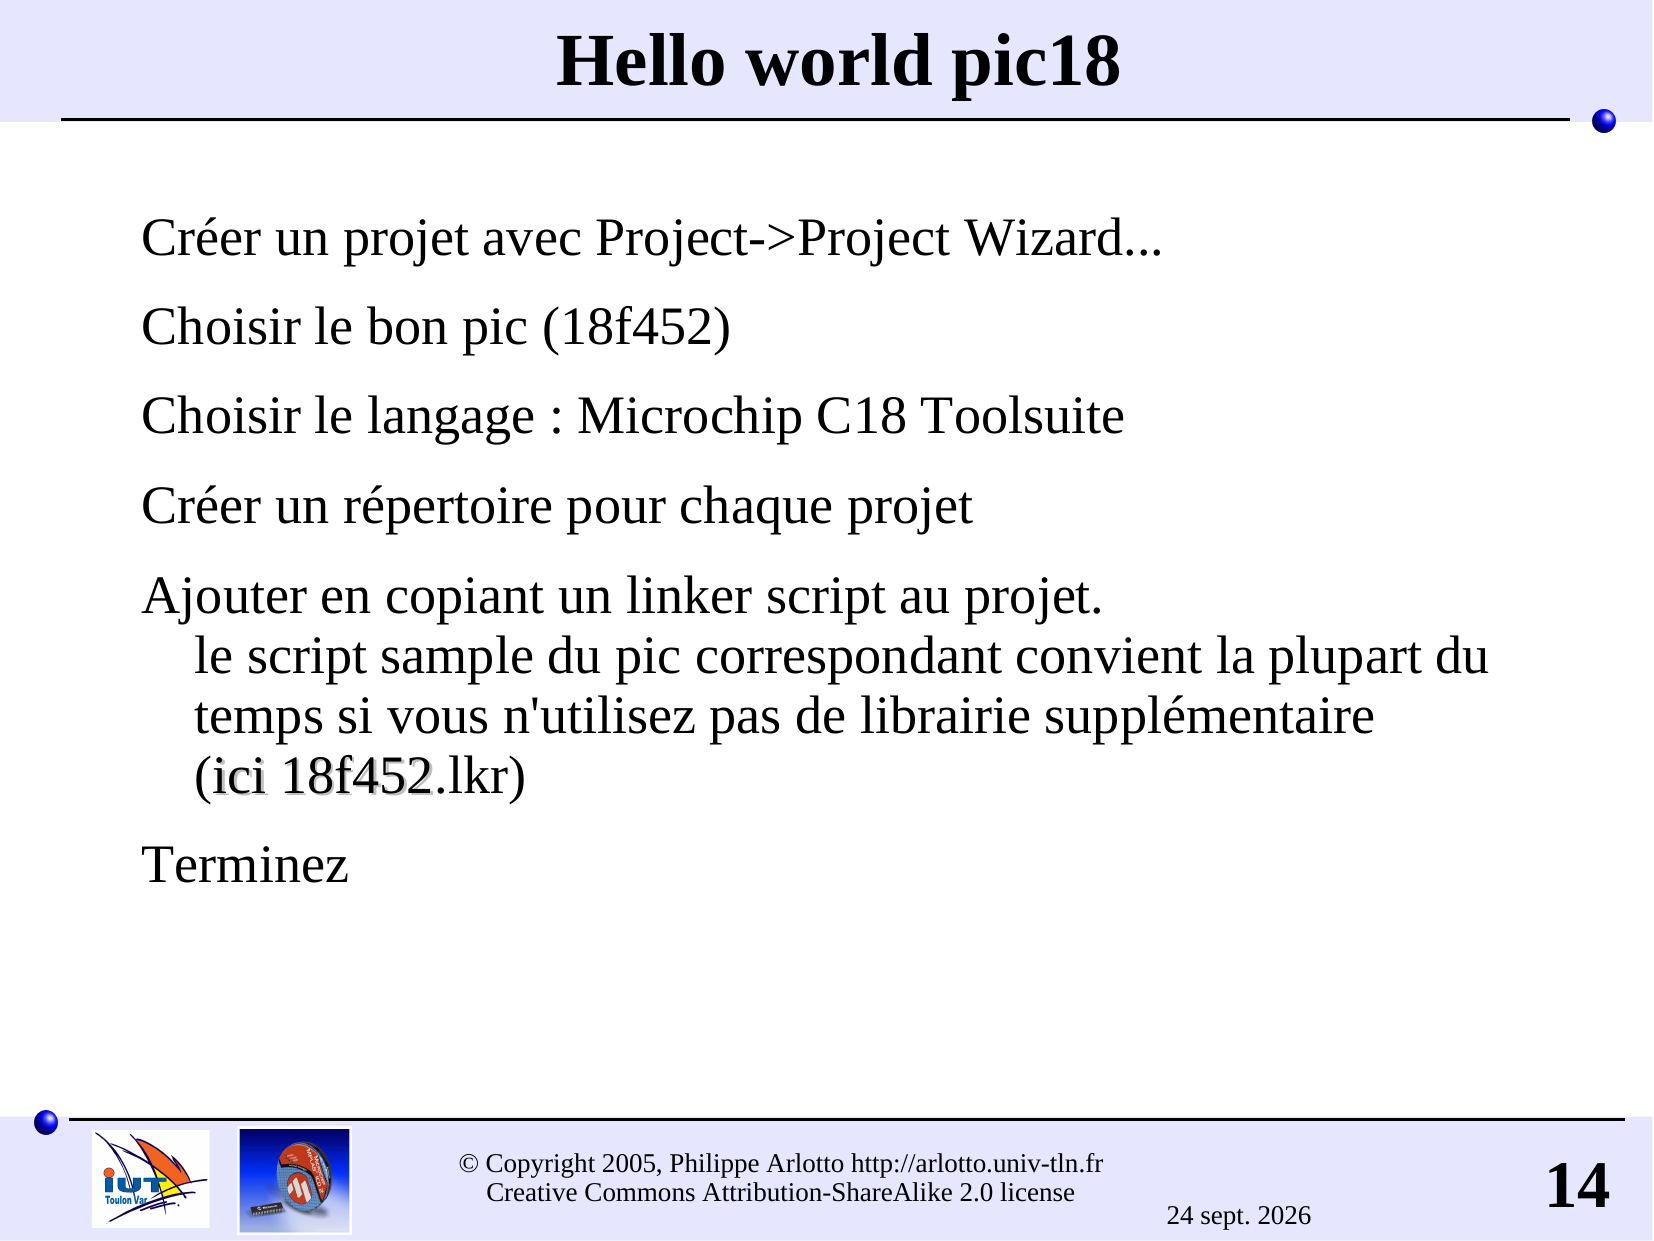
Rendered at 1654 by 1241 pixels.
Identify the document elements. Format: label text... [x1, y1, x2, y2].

picture [237, 1126, 352, 1235]
title Hello world pic18 [95, 14, 1585, 107]
list Créer un projet avec Project->Project Wizard... Choisir le bon pic (18f452) Choisir le langage : Microchip C18 Toolsuite Créer un répertoire pour chaque projet Ajouter en copiant un linker script au projet. le script sample du pic correspondant convient la plupart du temps si vous n'utilisez pas de librairie supplémentaire (ici 18f452.lkr) Terminez [123, 206, 1536, 1057]
